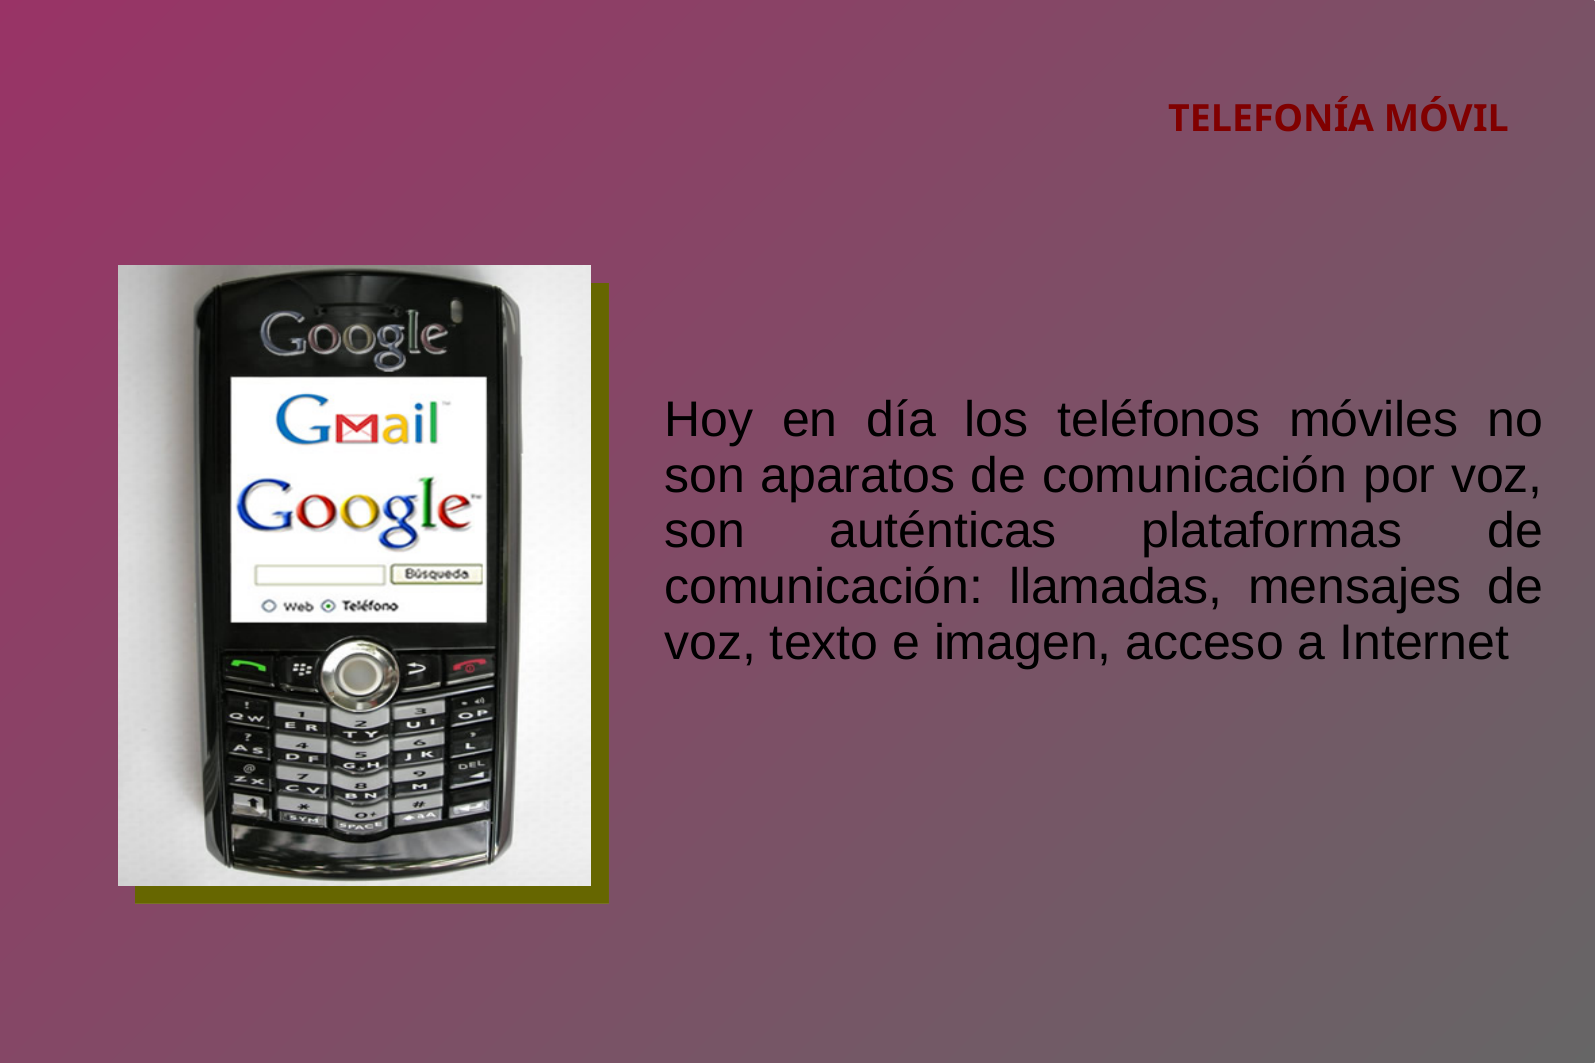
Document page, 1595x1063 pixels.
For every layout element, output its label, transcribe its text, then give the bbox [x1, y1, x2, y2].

text_box Hoy en día los teléfonos móviles no son aparatos de comunicación por voz, son auténticas plataformas de comunicación: llamadas, mensajes de voz, texto e imagen, acceso a Internet [649, 383, 1558, 678]
picture [118, 265, 591, 886]
title [0, 0, 1595, 1063]
text_box TELEFONÍA MÓVIL [1153, 84, 1565, 148]
